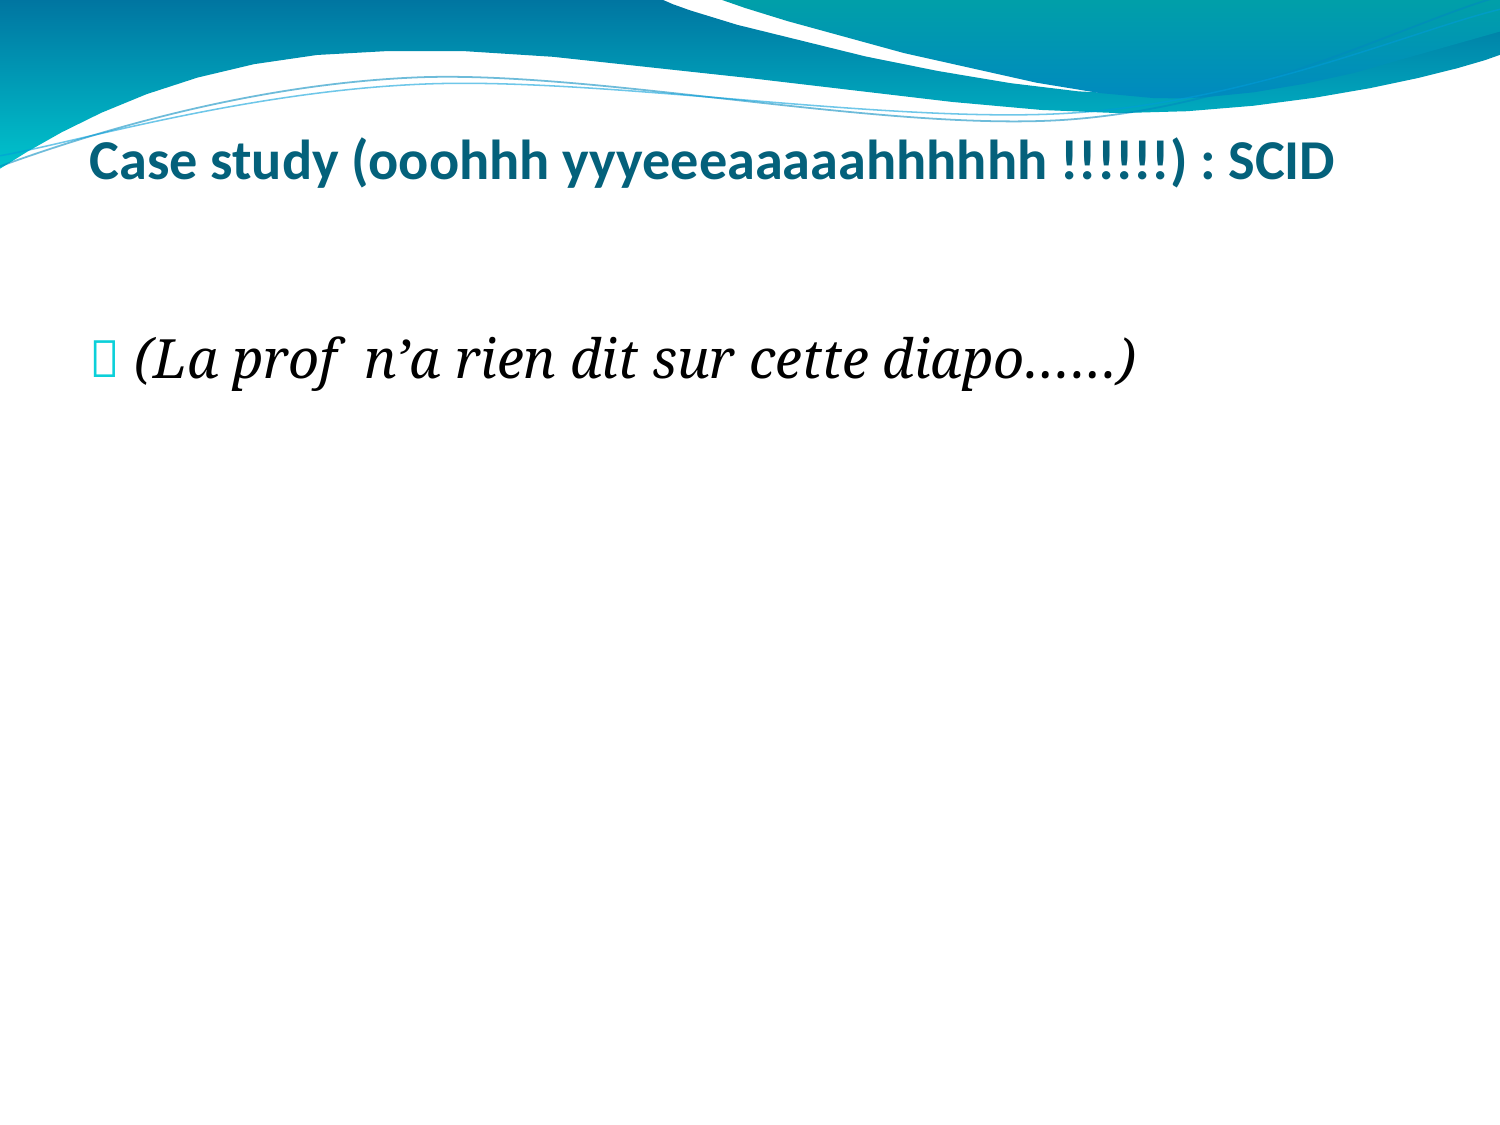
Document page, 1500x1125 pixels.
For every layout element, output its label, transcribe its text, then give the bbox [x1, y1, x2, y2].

title Case study (ooohhh yyyeeeaaaaahhhhhh !!!!!!) : SCID [75, 115, 1425, 317]
list (La prof n’a rien dit sur cette diapo……) [75, 317, 1425, 1038]
